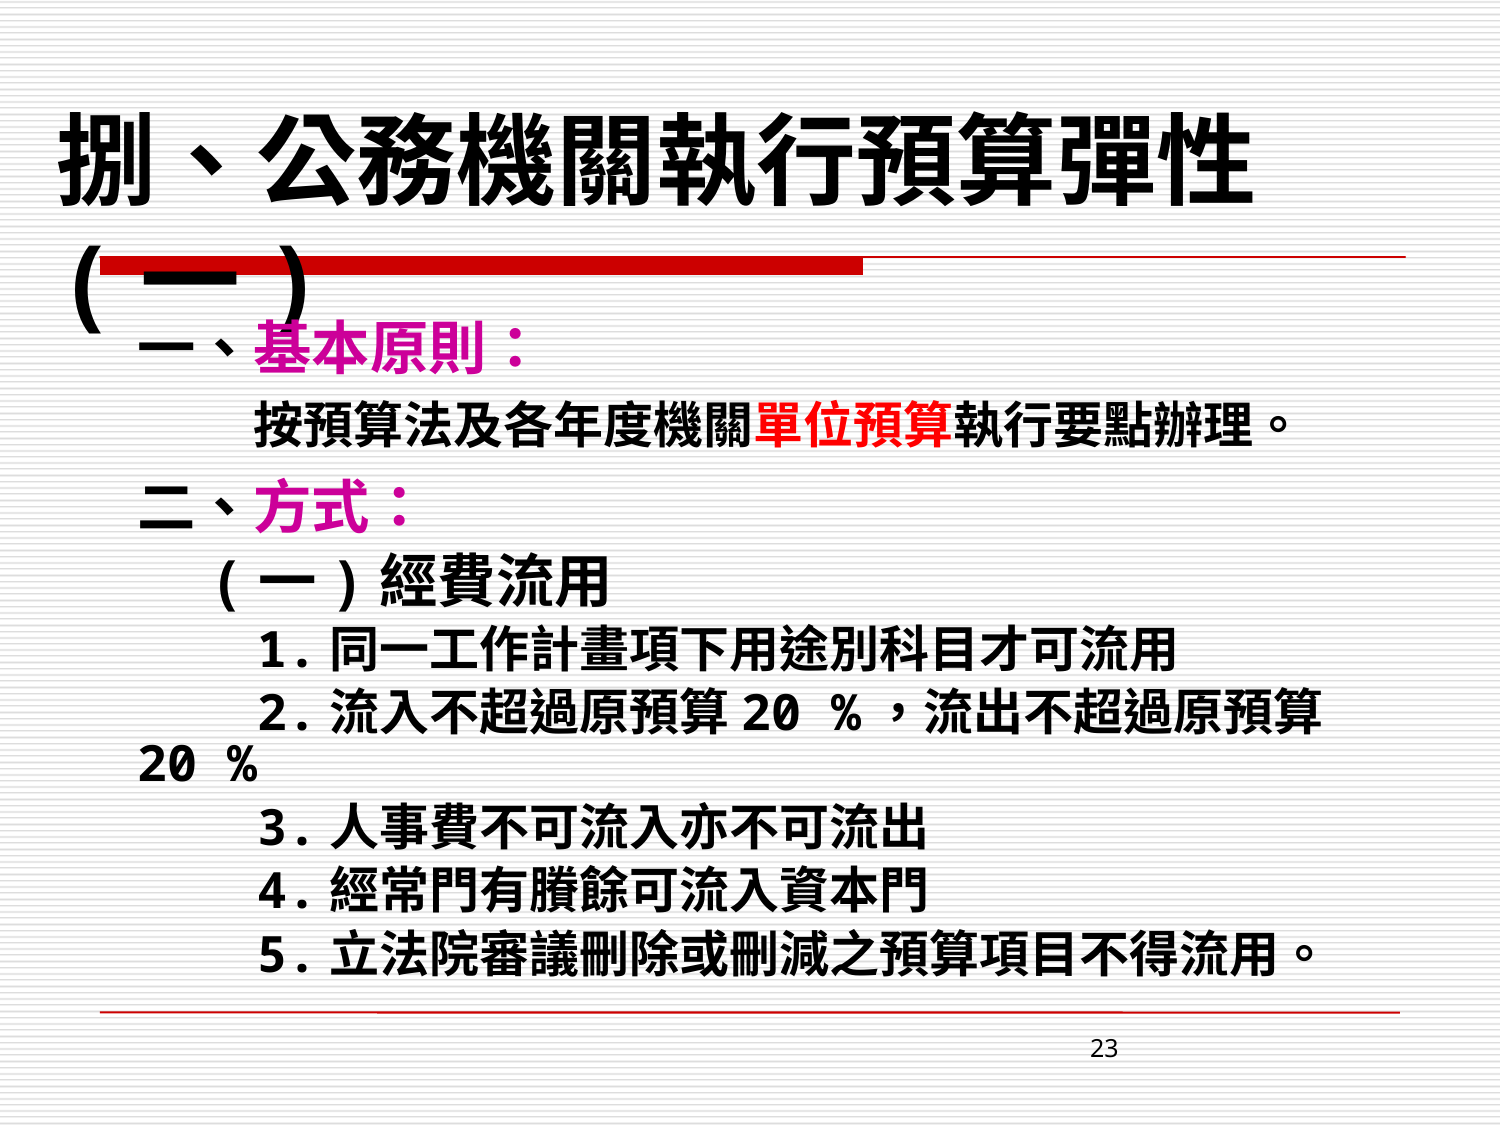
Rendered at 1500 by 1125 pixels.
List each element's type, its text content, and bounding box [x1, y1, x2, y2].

text_box 一、基本原則： 按預算法及各年度機關單位預算執行要點辦理。 二、方式： (一)經費流用 1.同一工作計畫項下用途別科目才可流用 2.流入不超過原預算20 %，流出不超過原預算20 % 3.人事費不可流入亦不可流出 4.經常門有賸餘可流入資本門 5.立法院審議刪除或刪減之預算項目不得流用。 [122, 314, 1376, 1011]
text_box 捌、公務機關執行預算彈性(一) [41, 90, 1500, 242]
text_box [1074, 1024, 1400, 1103]
